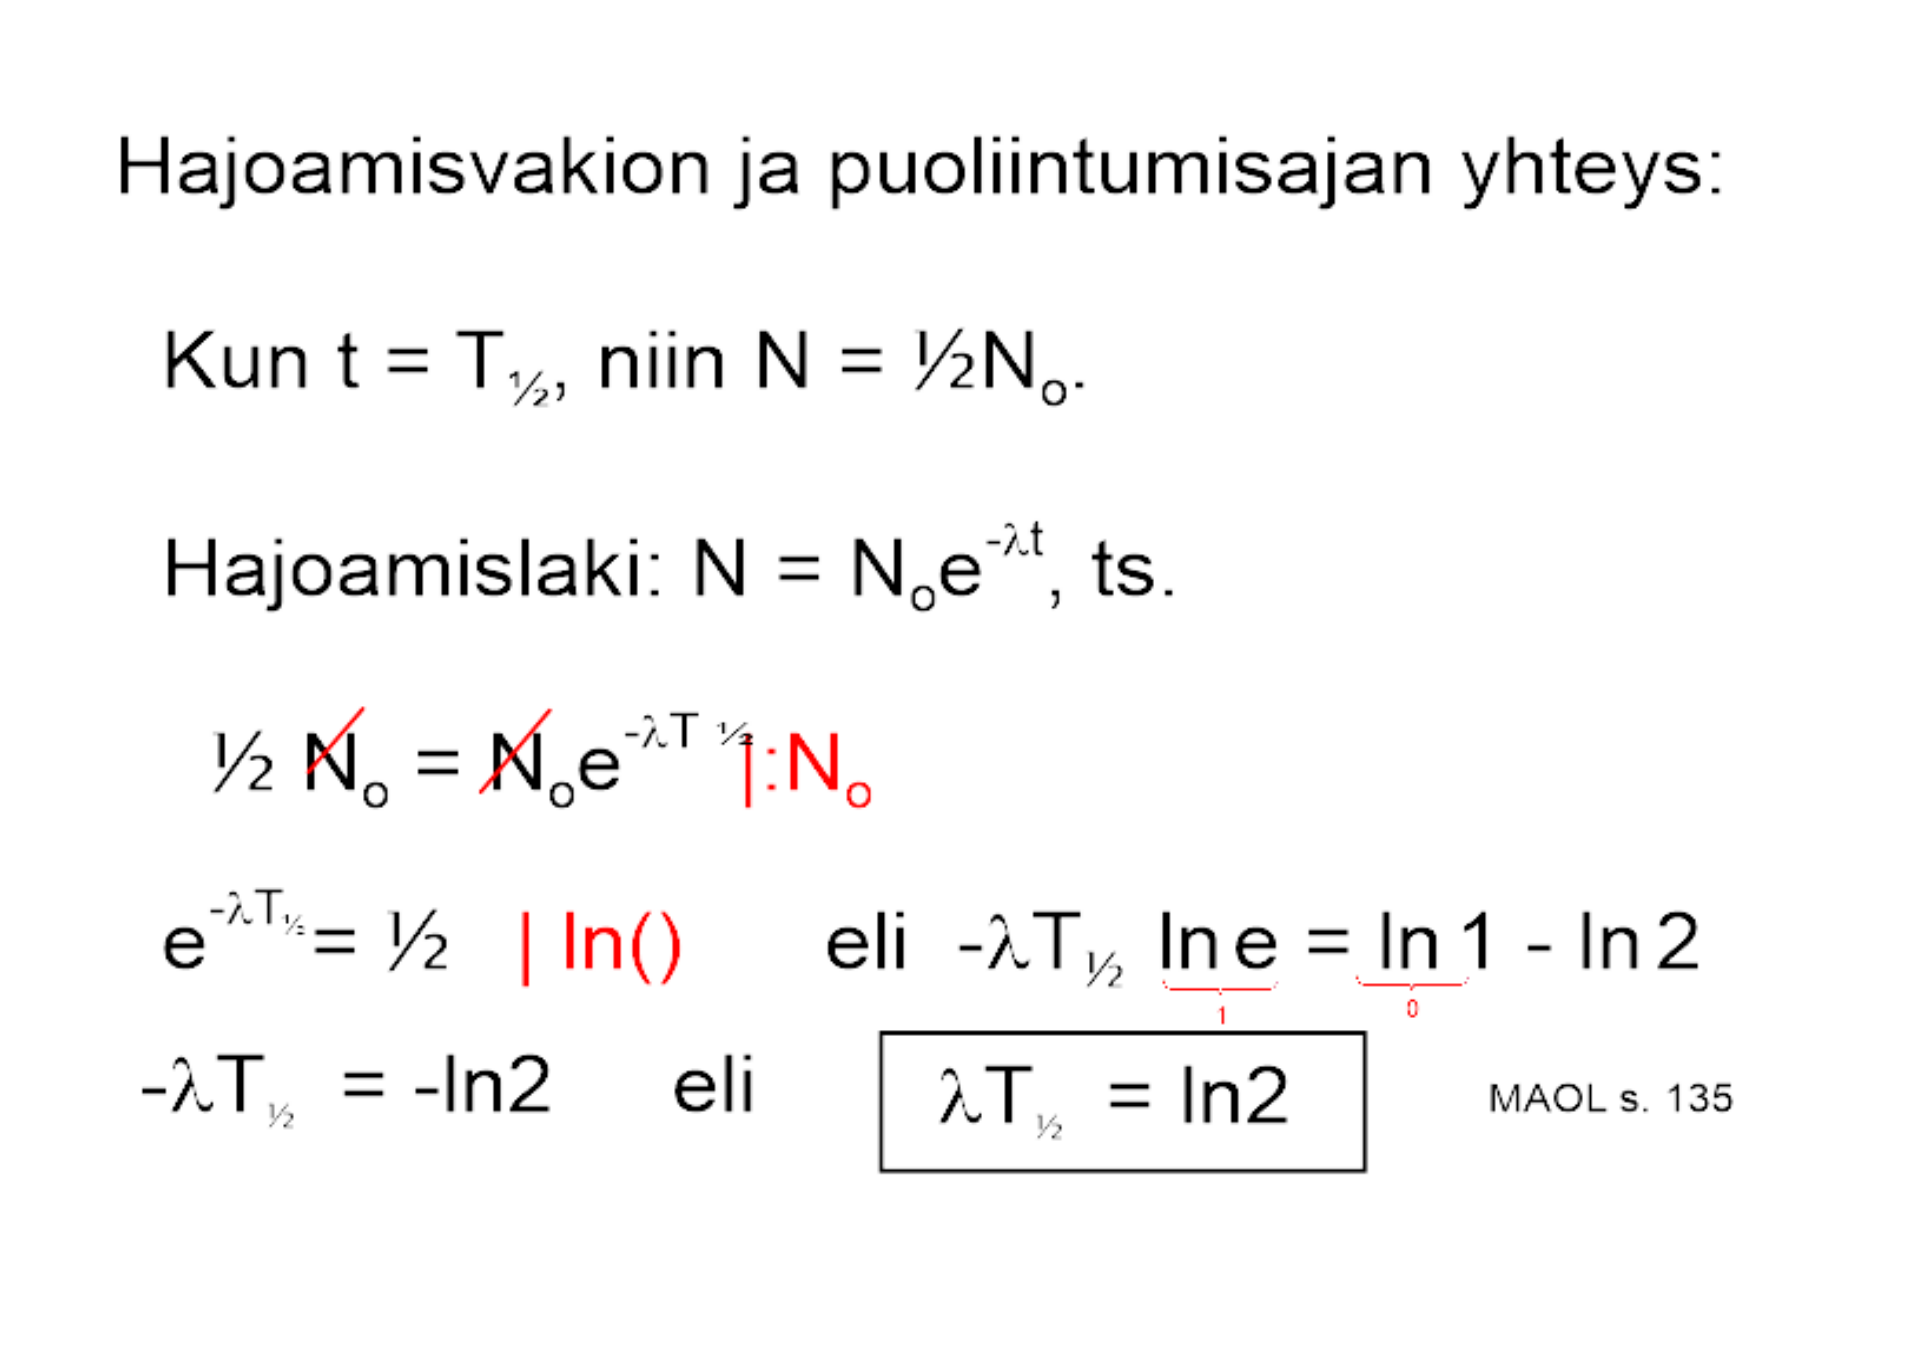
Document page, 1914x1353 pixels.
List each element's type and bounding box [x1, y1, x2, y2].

picture [62, 57, 1832, 1220]
